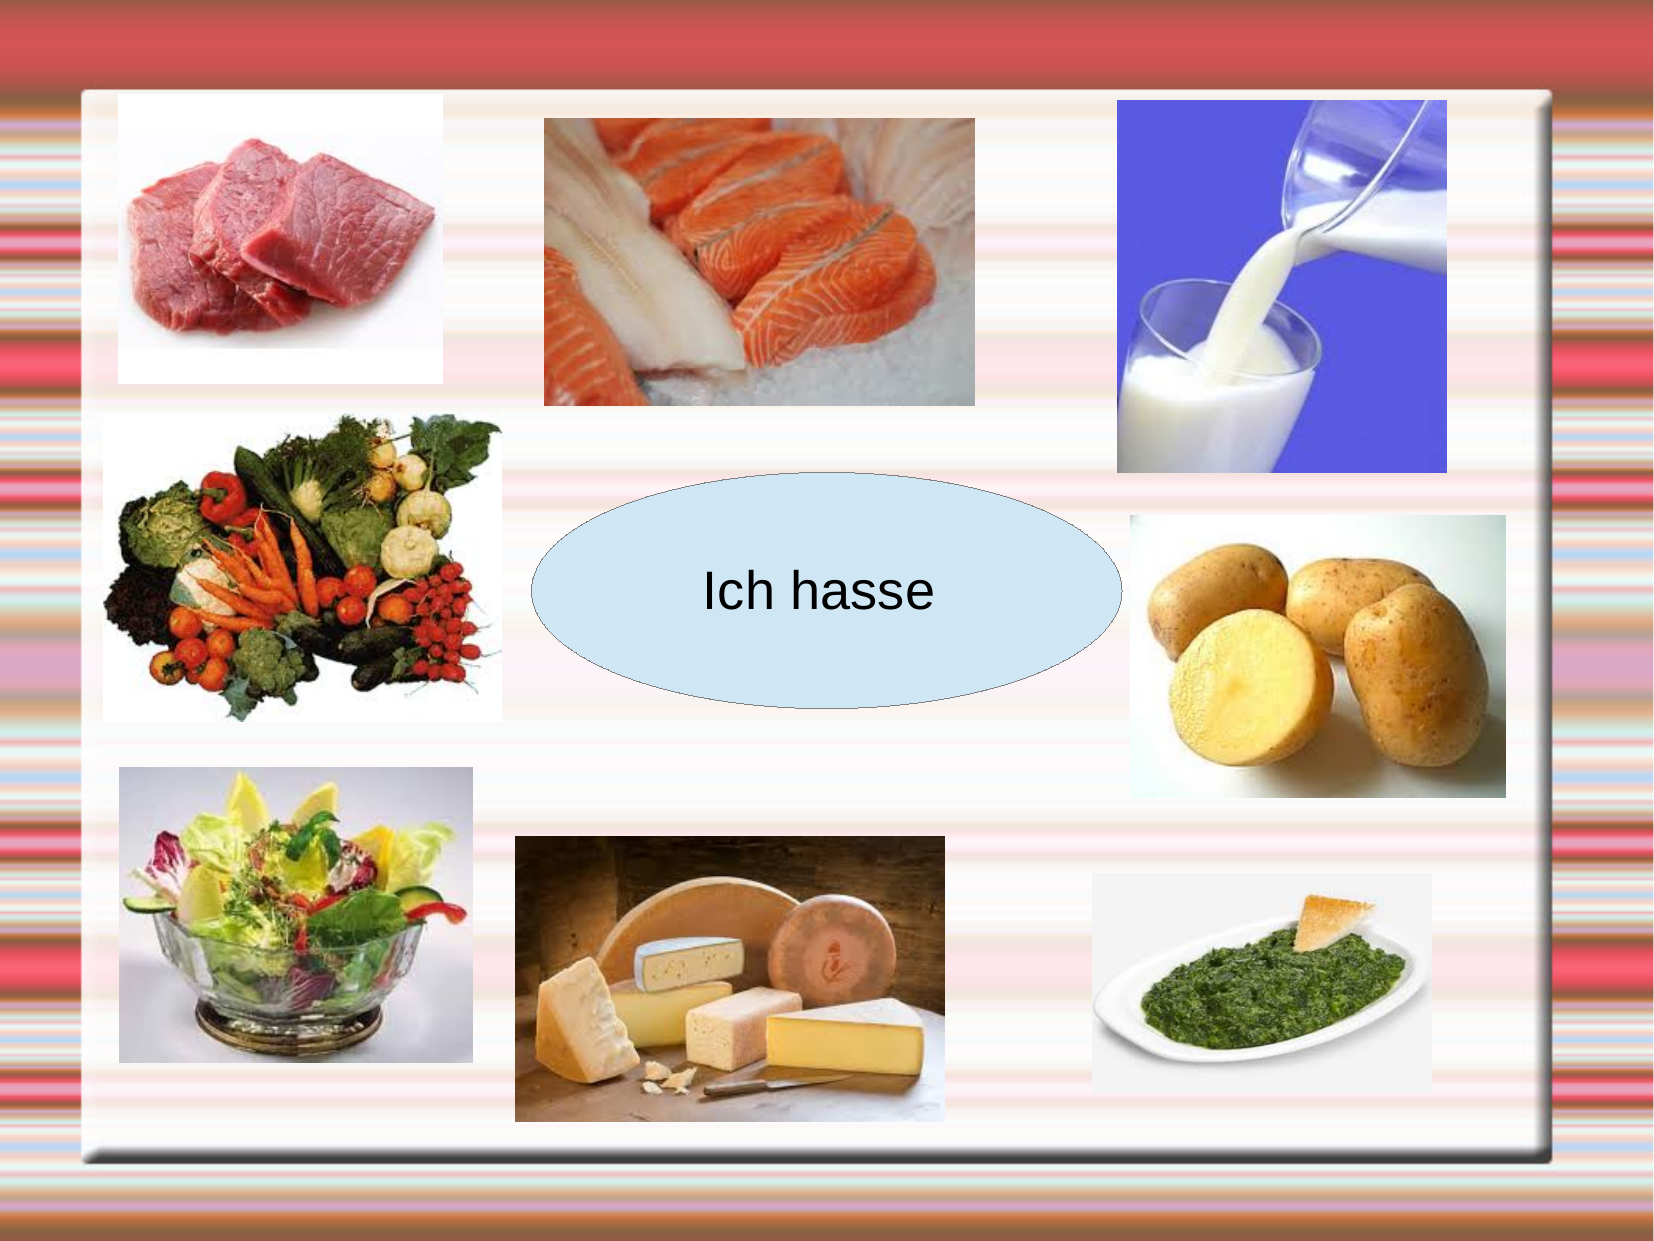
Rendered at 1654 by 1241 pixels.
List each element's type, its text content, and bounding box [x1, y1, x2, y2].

text_box Ich hasse [531, 472, 1123, 709]
picture [0, 0, 1654, 1241]
